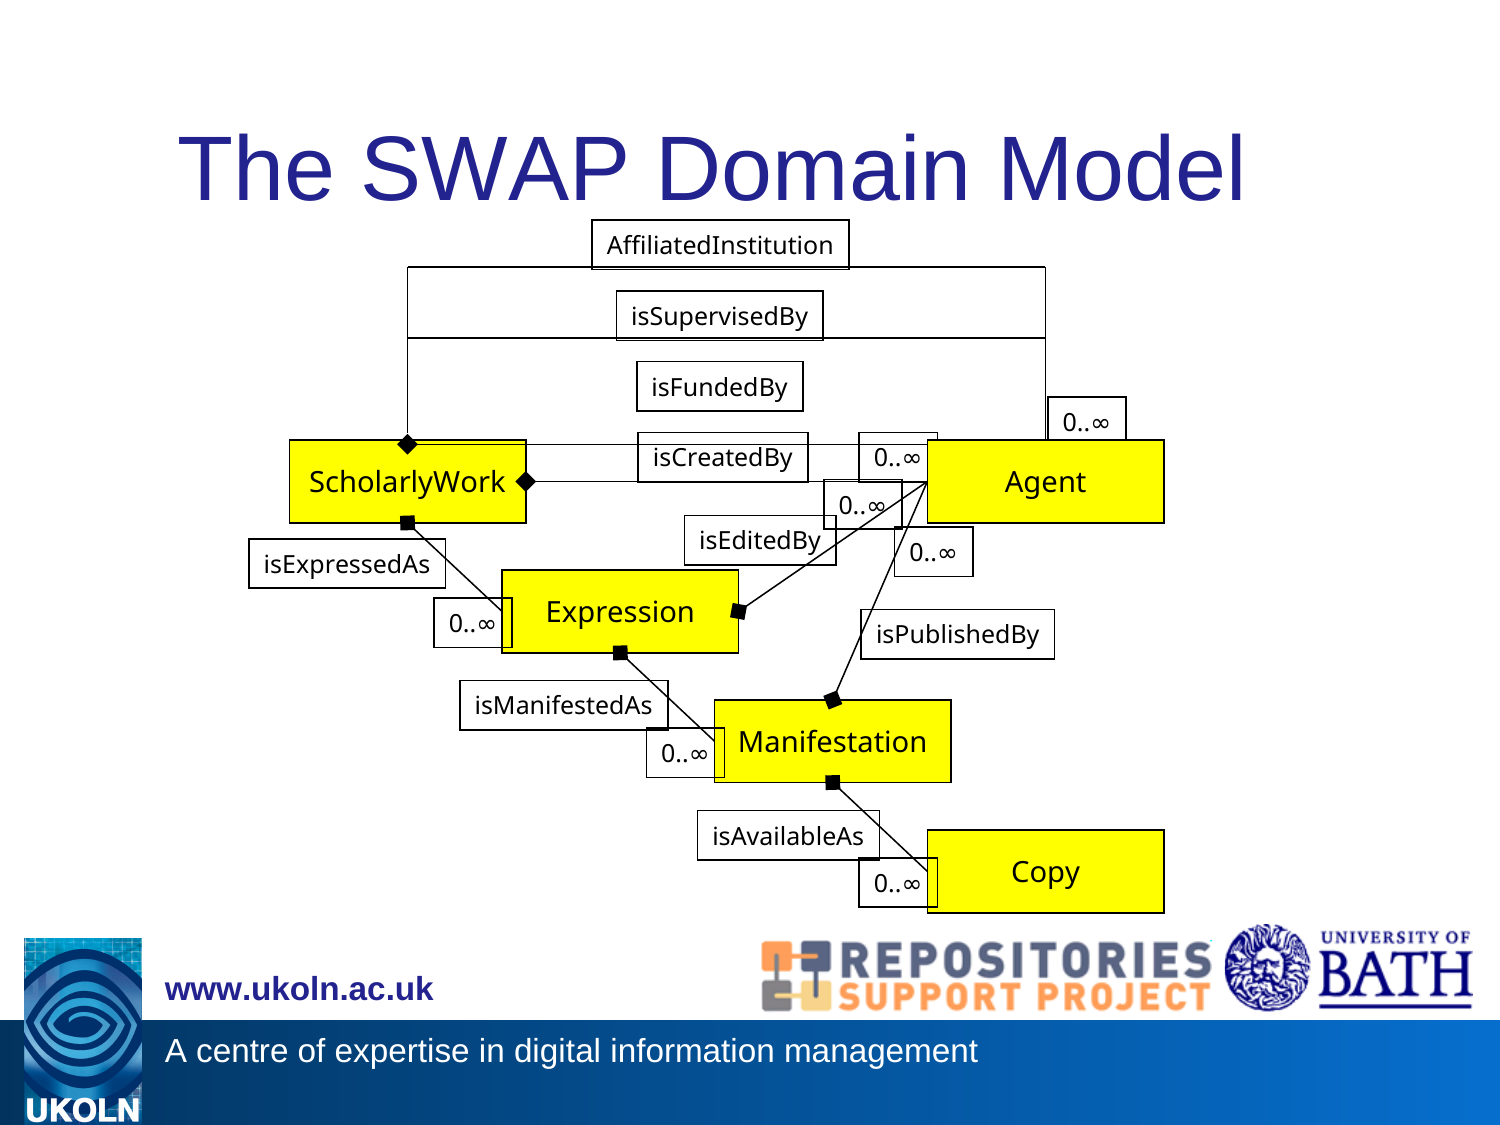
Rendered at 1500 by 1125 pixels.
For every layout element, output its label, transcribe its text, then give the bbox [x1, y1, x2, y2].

text_box AffiliatedInstitution [592, 219, 850, 266]
text_box isCreatedBy [638, 432, 808, 444]
text_box isEditedBy [684, 515, 837, 565]
text_box isSupervisedBy [616, 290, 824, 337]
text_box 0..∞ [860, 501, 902, 530]
text_box ScholarlyWork [415, 440, 526, 444]
text_box ScholarlyWork [289, 440, 526, 523]
text_box Agent [927, 440, 1164, 523]
text_box 0..∞ [1047, 397, 1127, 440]
text_box isExpressedAs [248, 538, 446, 589]
picture [24, 950, 142, 1125]
text_box Copy [927, 829, 1164, 913]
text_box 0..∞ [894, 527, 973, 577]
text_box 0..∞ [433, 597, 513, 648]
text_box isPublishedBy [861, 609, 1055, 660]
title The SWAP Domain Model [162, 87, 1375, 250]
text_box 0..∞ [859, 857, 938, 908]
text_box isCreatedBy [638, 445, 808, 483]
text_box 0..∞ [646, 727, 725, 778]
text_box Manifestation [714, 699, 952, 783]
text_box isManifestedAs [459, 680, 668, 731]
text_box isFundedBy [636, 361, 803, 412]
text_box isAvailableAs [697, 810, 880, 861]
text_box 0..∞ [823, 482, 902, 530]
text_box 0..∞ [859, 432, 938, 444]
text_box 0..∞ [859, 445, 927, 483]
text_box Expression [502, 570, 739, 653]
picture [761, 940, 1212, 1013]
picture [1224, 924, 1473, 1015]
